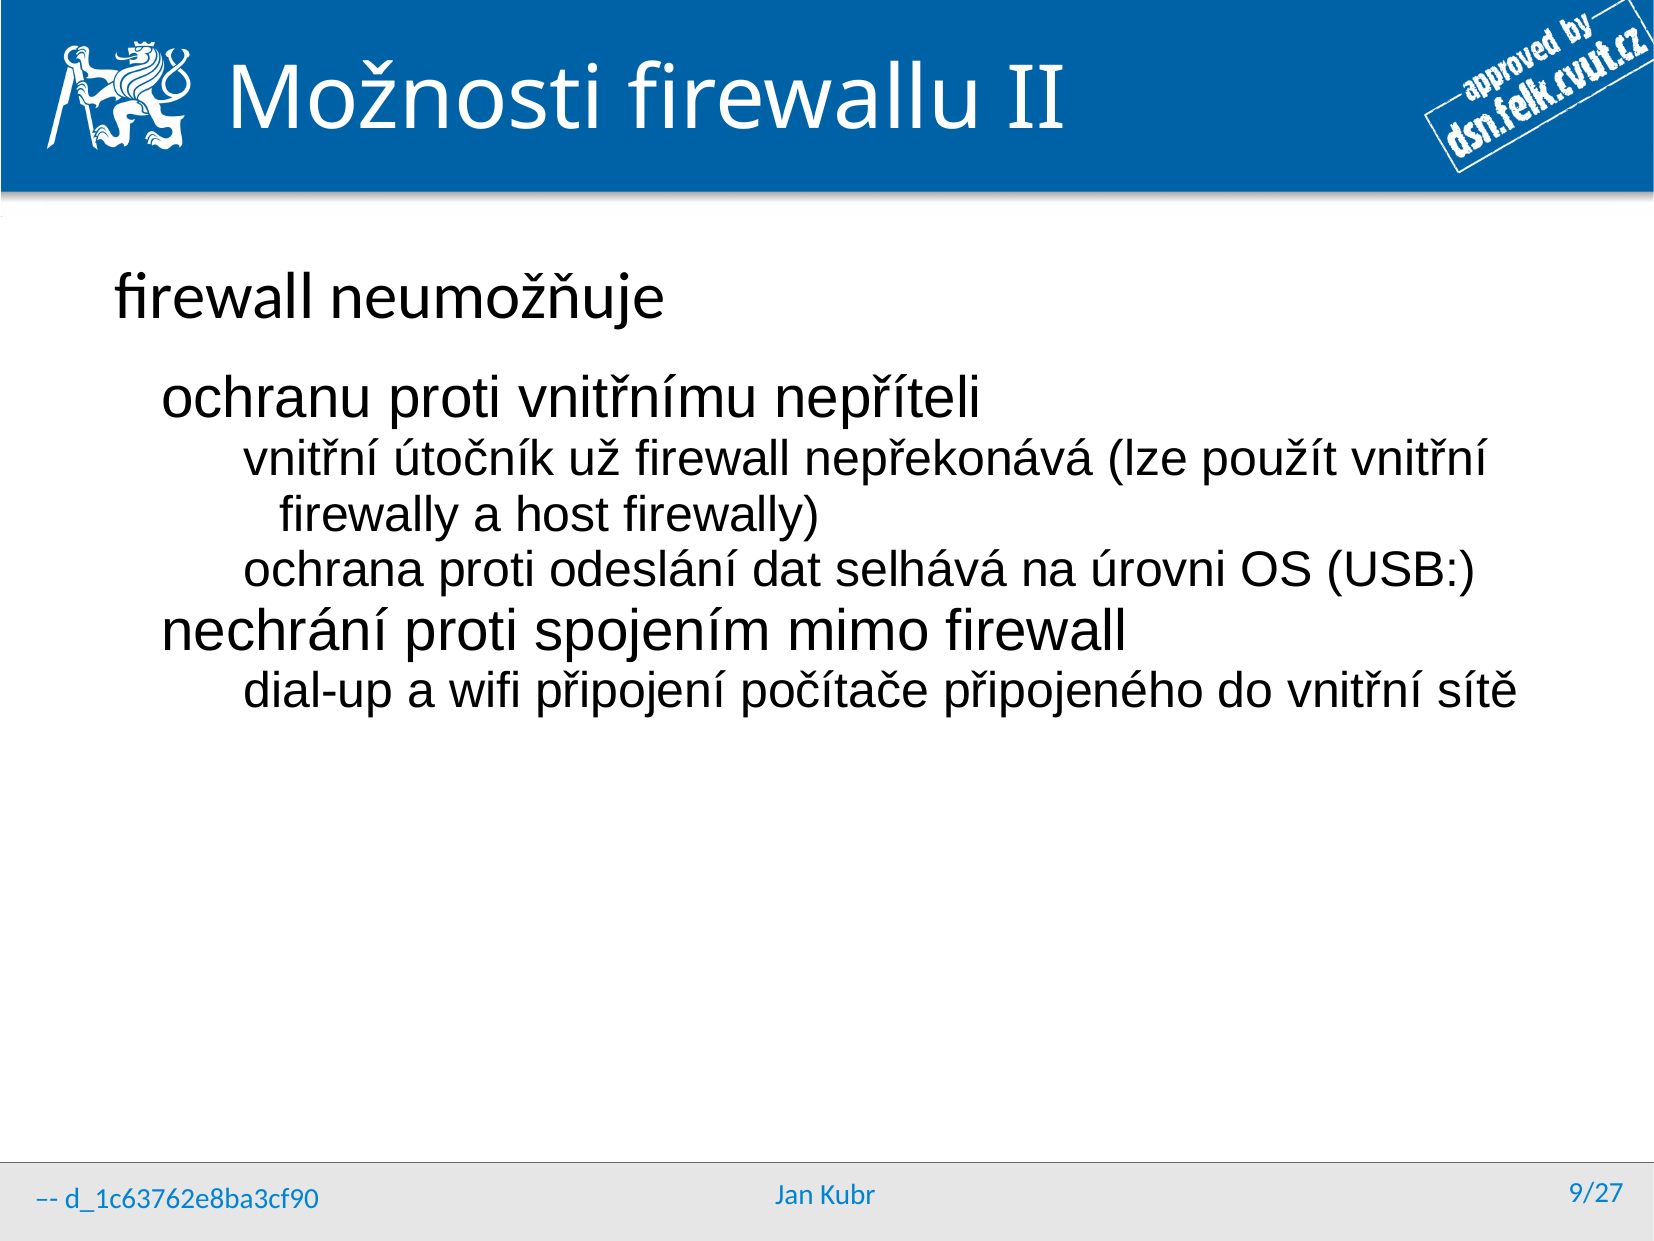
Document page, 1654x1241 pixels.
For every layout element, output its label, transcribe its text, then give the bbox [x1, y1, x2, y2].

title Možnosti firewallu II [225, 0, 1426, 188]
picture [1, 0, 1654, 217]
list firewall neumožňuje ochranu proti vnitřnímu nepříteli vnitřní útočník už firewall nepřekonává (lze použít vnitřní firewally a host firewally) ochrana proti odeslání dat selhává na úrovni OS (USB:) nechrání proti spojením mimo firewall dial-up a wifi připojení počítače připojeného do vnitřní sítě [66, 268, 1654, 1241]
